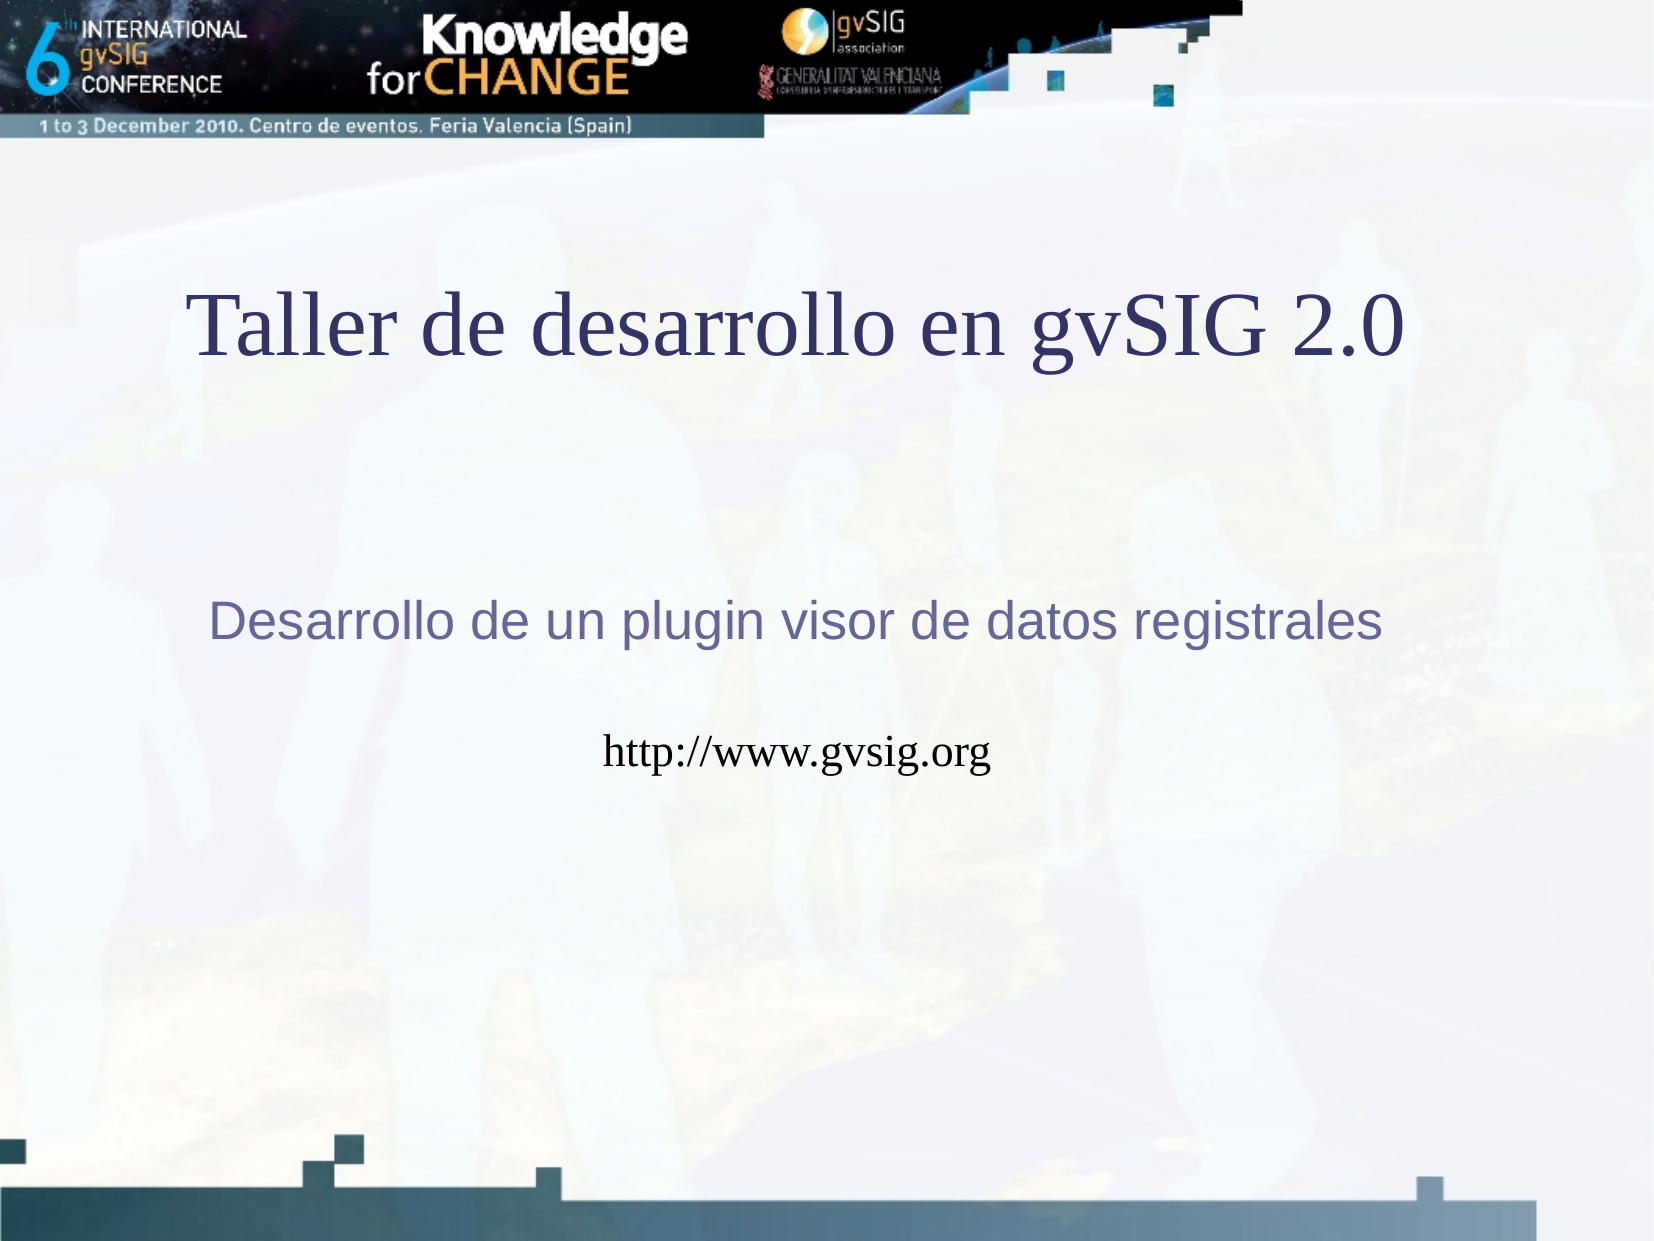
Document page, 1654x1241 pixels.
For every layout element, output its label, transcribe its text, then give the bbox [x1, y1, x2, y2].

text_box Taller de desarrollo en gvSIG 2.0 Desarrollo de un plugin visor de datos registrales http://www.gvsig.org [88, 210, 1506, 995]
picture [0, 0, 1654, 1241]
